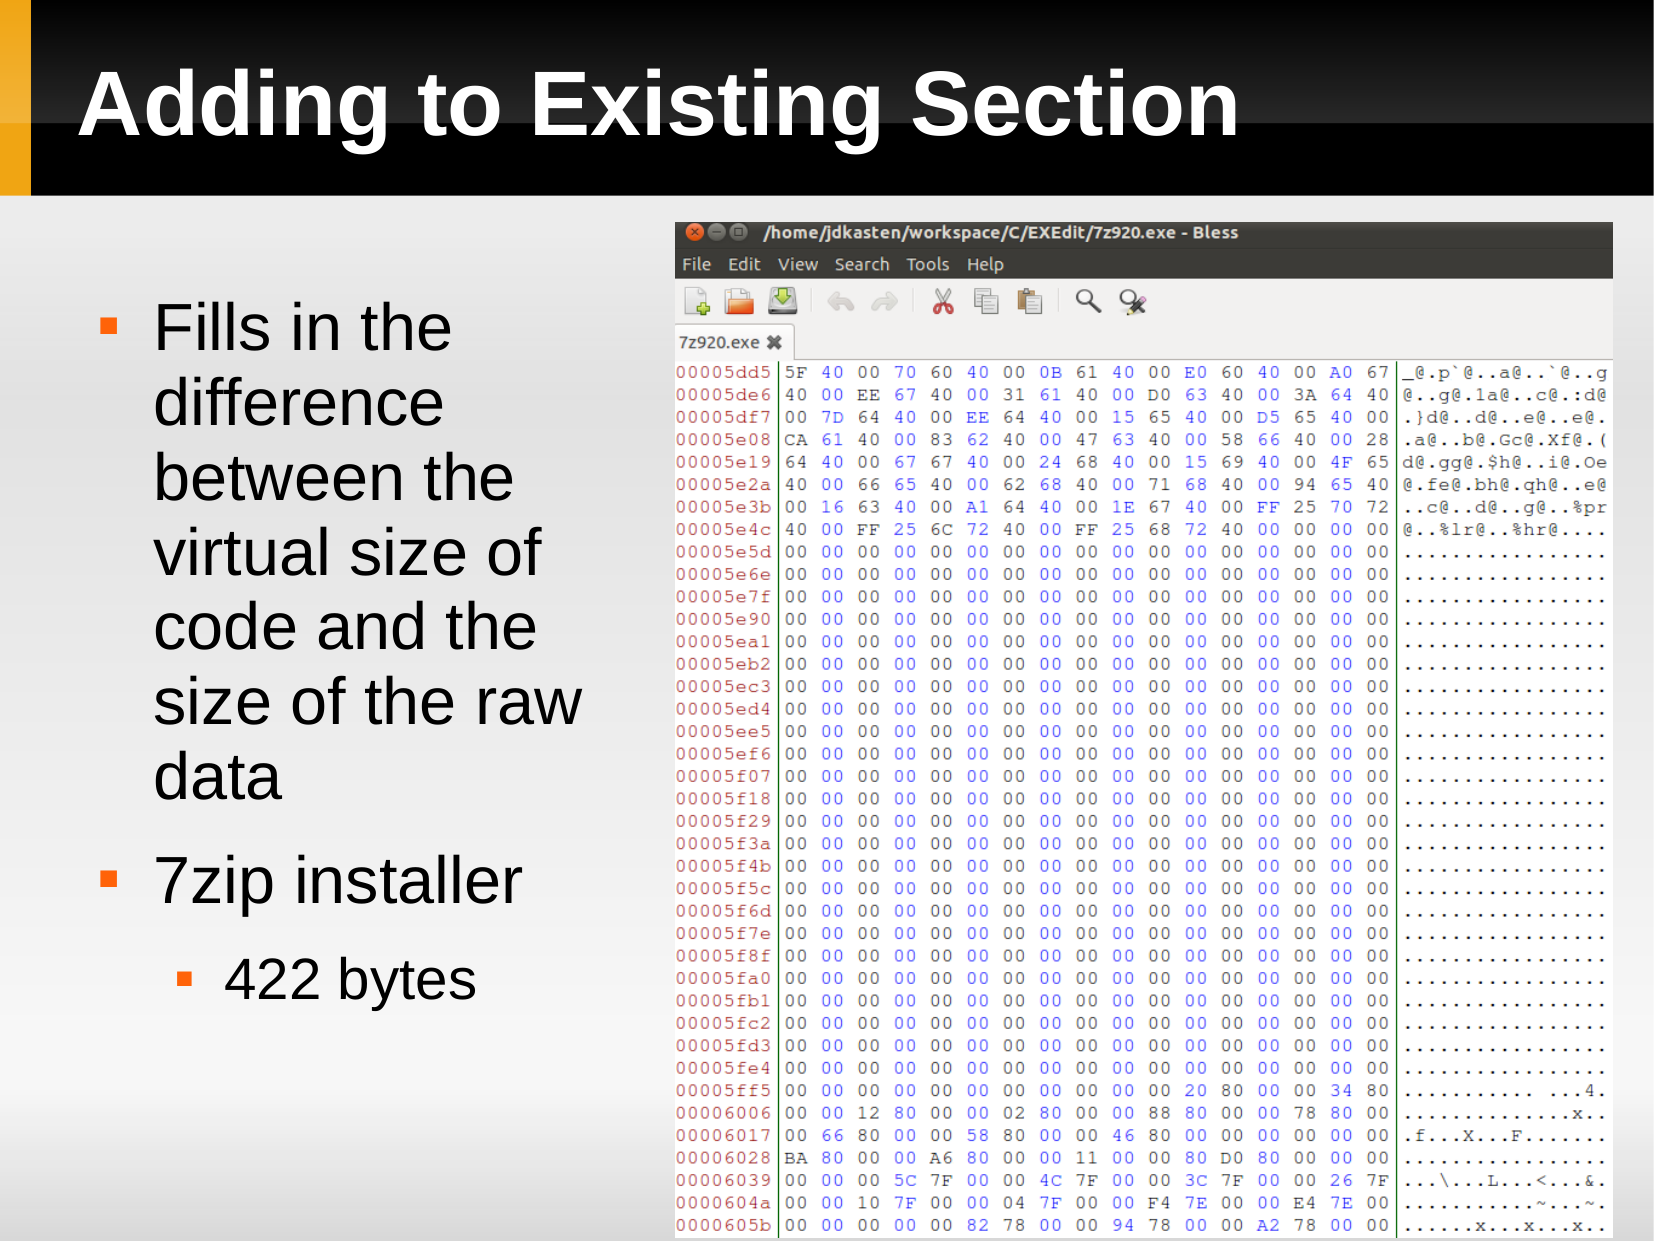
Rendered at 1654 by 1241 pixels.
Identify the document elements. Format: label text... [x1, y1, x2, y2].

list Fills in the difference between the virtual size of code and the size of the raw data 7zip installer 422 bytes [82, 290, 675, 1094]
picture [0, 0, 1654, 1241]
title Adding to Existing Section [76, 7, 1565, 200]
